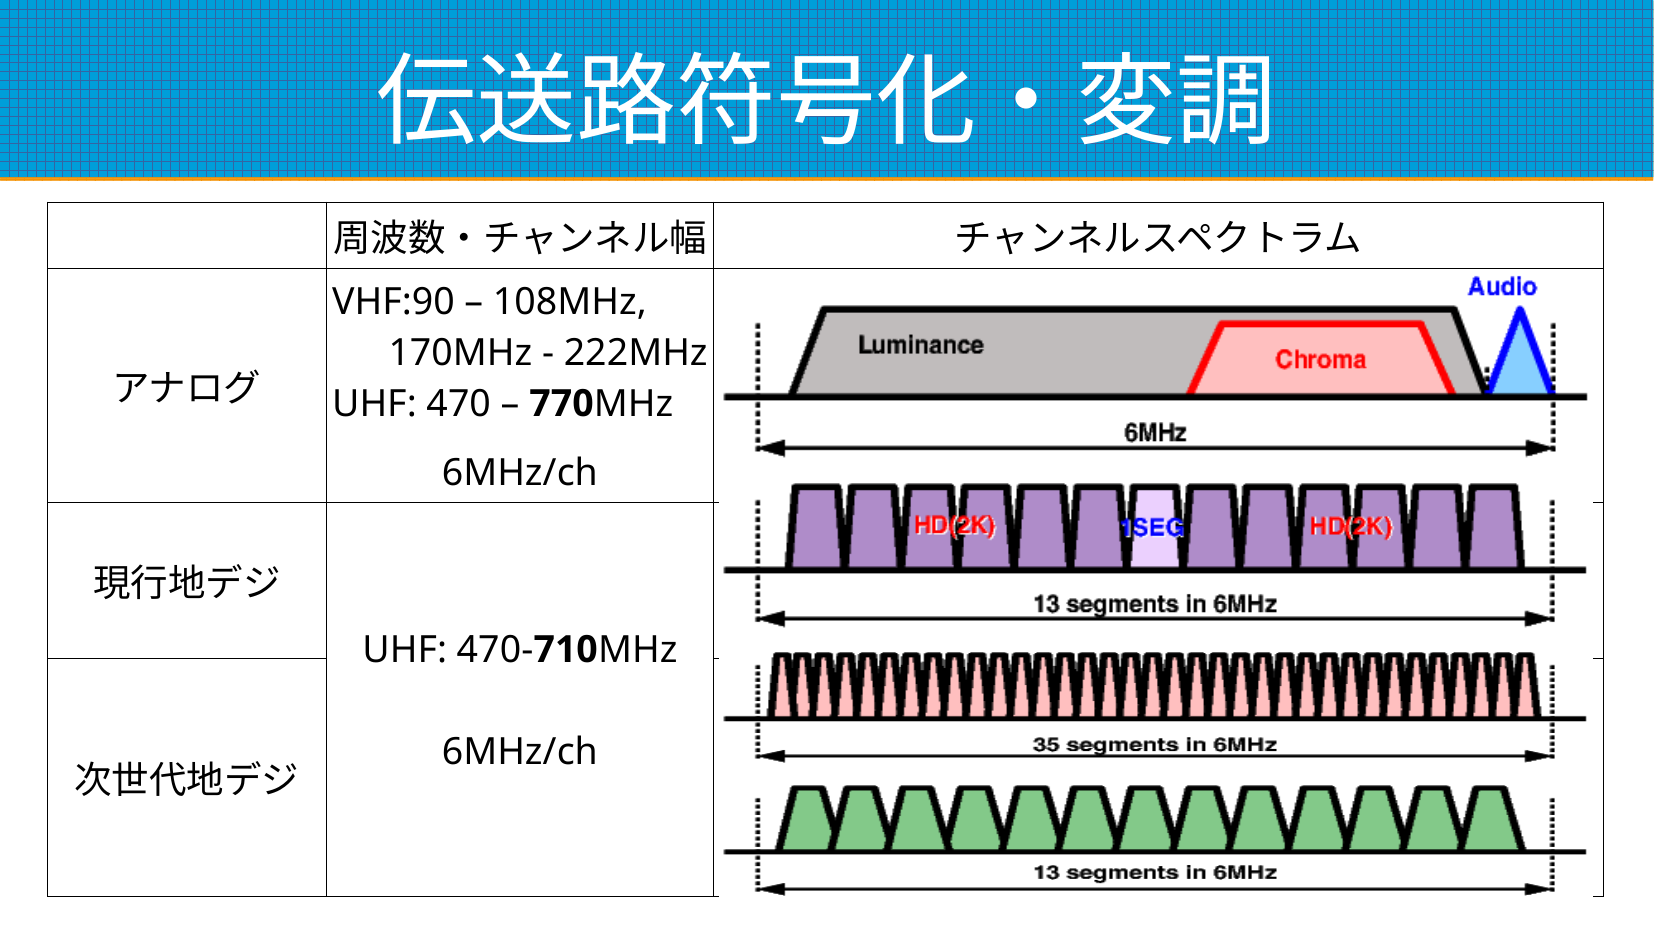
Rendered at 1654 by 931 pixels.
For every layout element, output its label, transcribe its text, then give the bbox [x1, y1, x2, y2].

table_cell UHF: 470-710MHz 6MHz/ch [327, 503, 713, 896]
picture [719, 272, 1594, 459]
table_header [48, 203, 326, 268]
table_header チャンネルスペクトラム [714, 203, 1603, 268]
table_cell 現行地デジ [48, 503, 326, 658]
table_cell VHF:90 – 108MHz, 170MHz - 222MHz UHF: 470 – 770MHz 6MHz/ch [327, 269, 713, 502]
title 伝送路符号化・変調 [82, 14, 1571, 171]
table_cell [1593, 659, 1603, 896]
picture [719, 651, 1593, 897]
table_header 周波数・チャンネル幅 [327, 203, 713, 268]
table_cell [714, 269, 1603, 502]
table_cell 次世代地デジ [48, 659, 326, 896]
picture [719, 482, 1593, 629]
table_cell [714, 503, 1603, 658]
table_cell アナログ [48, 269, 326, 502]
table_cell [714, 659, 719, 896]
